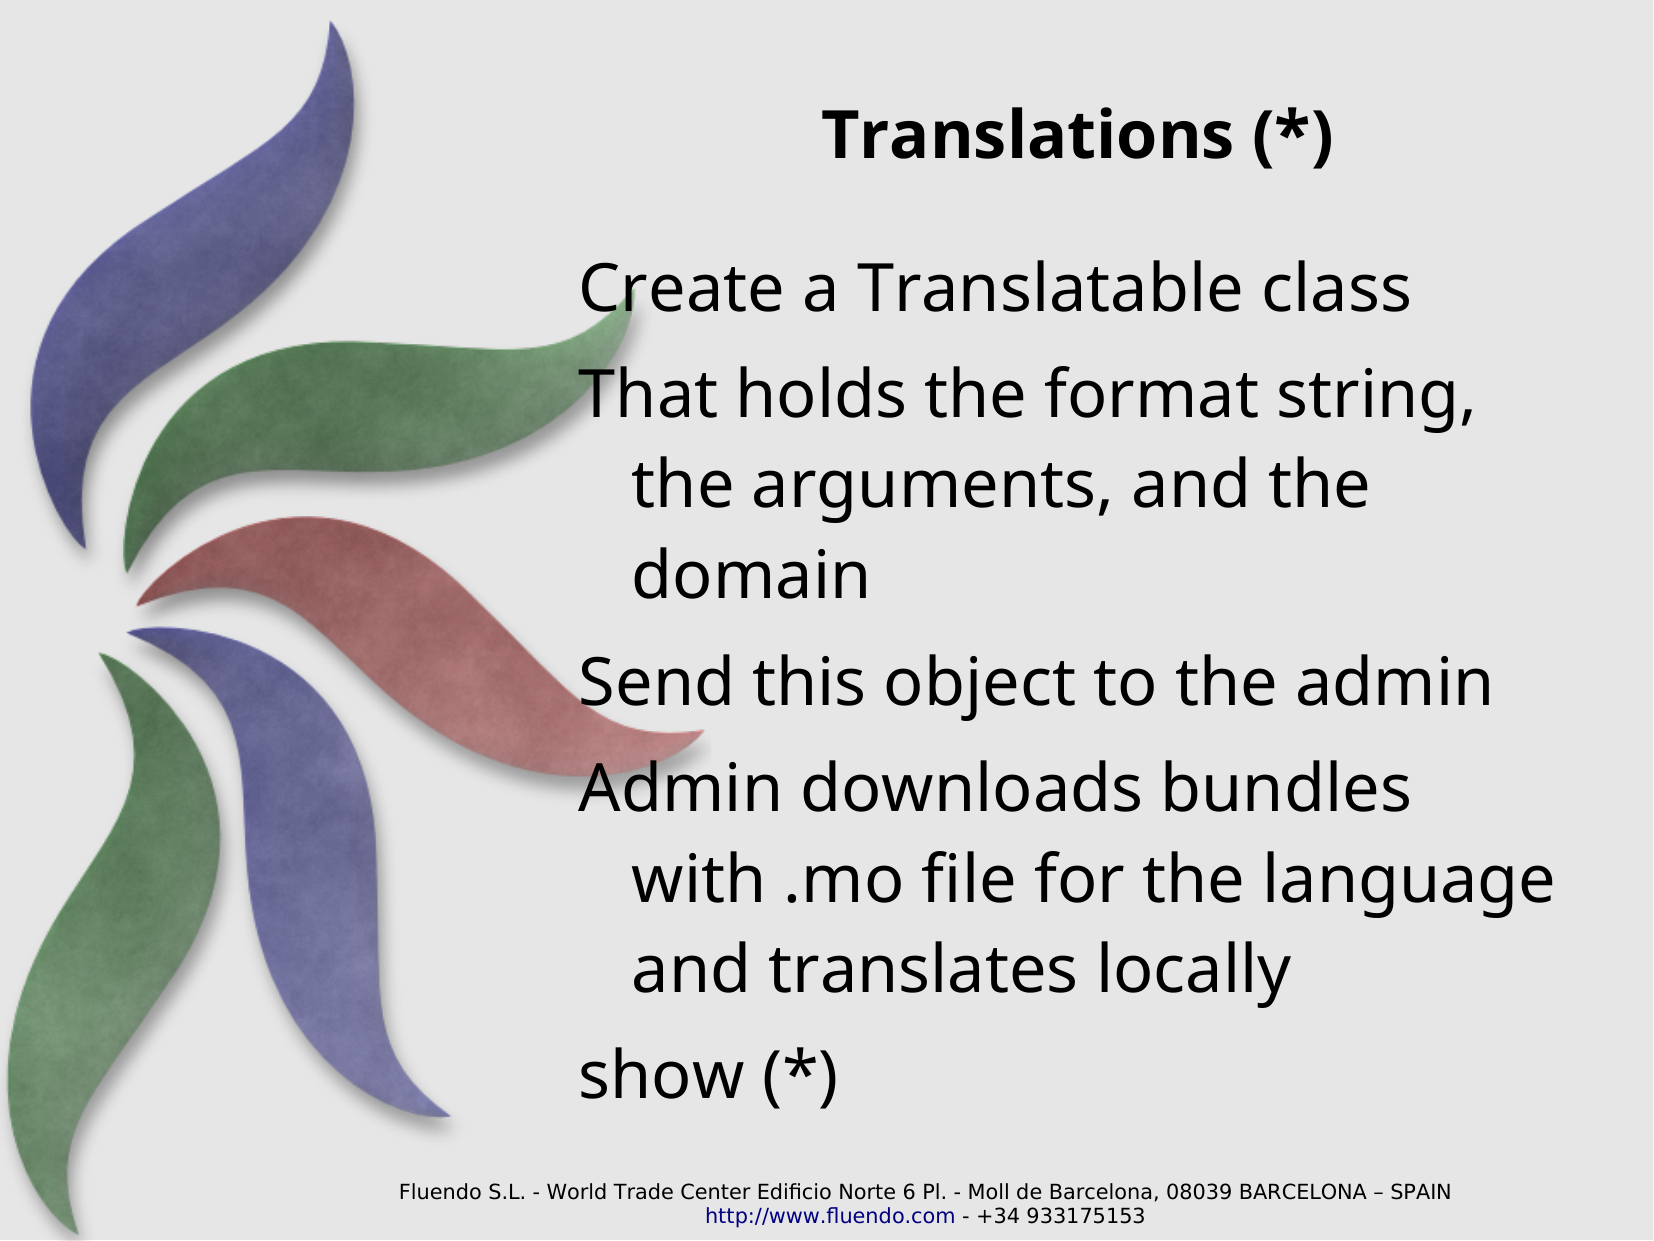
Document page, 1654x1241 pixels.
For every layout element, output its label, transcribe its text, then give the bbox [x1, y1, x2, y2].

picture [0, 0, 711, 1241]
list Create a Translatable class That holds the format string, the arguments, and the domain Send this object to the admin Admin downloads bundles with .mo file for the language and translates locally show (*) [560, 236, 1595, 1123]
title Translations (*) [560, 58, 1595, 207]
